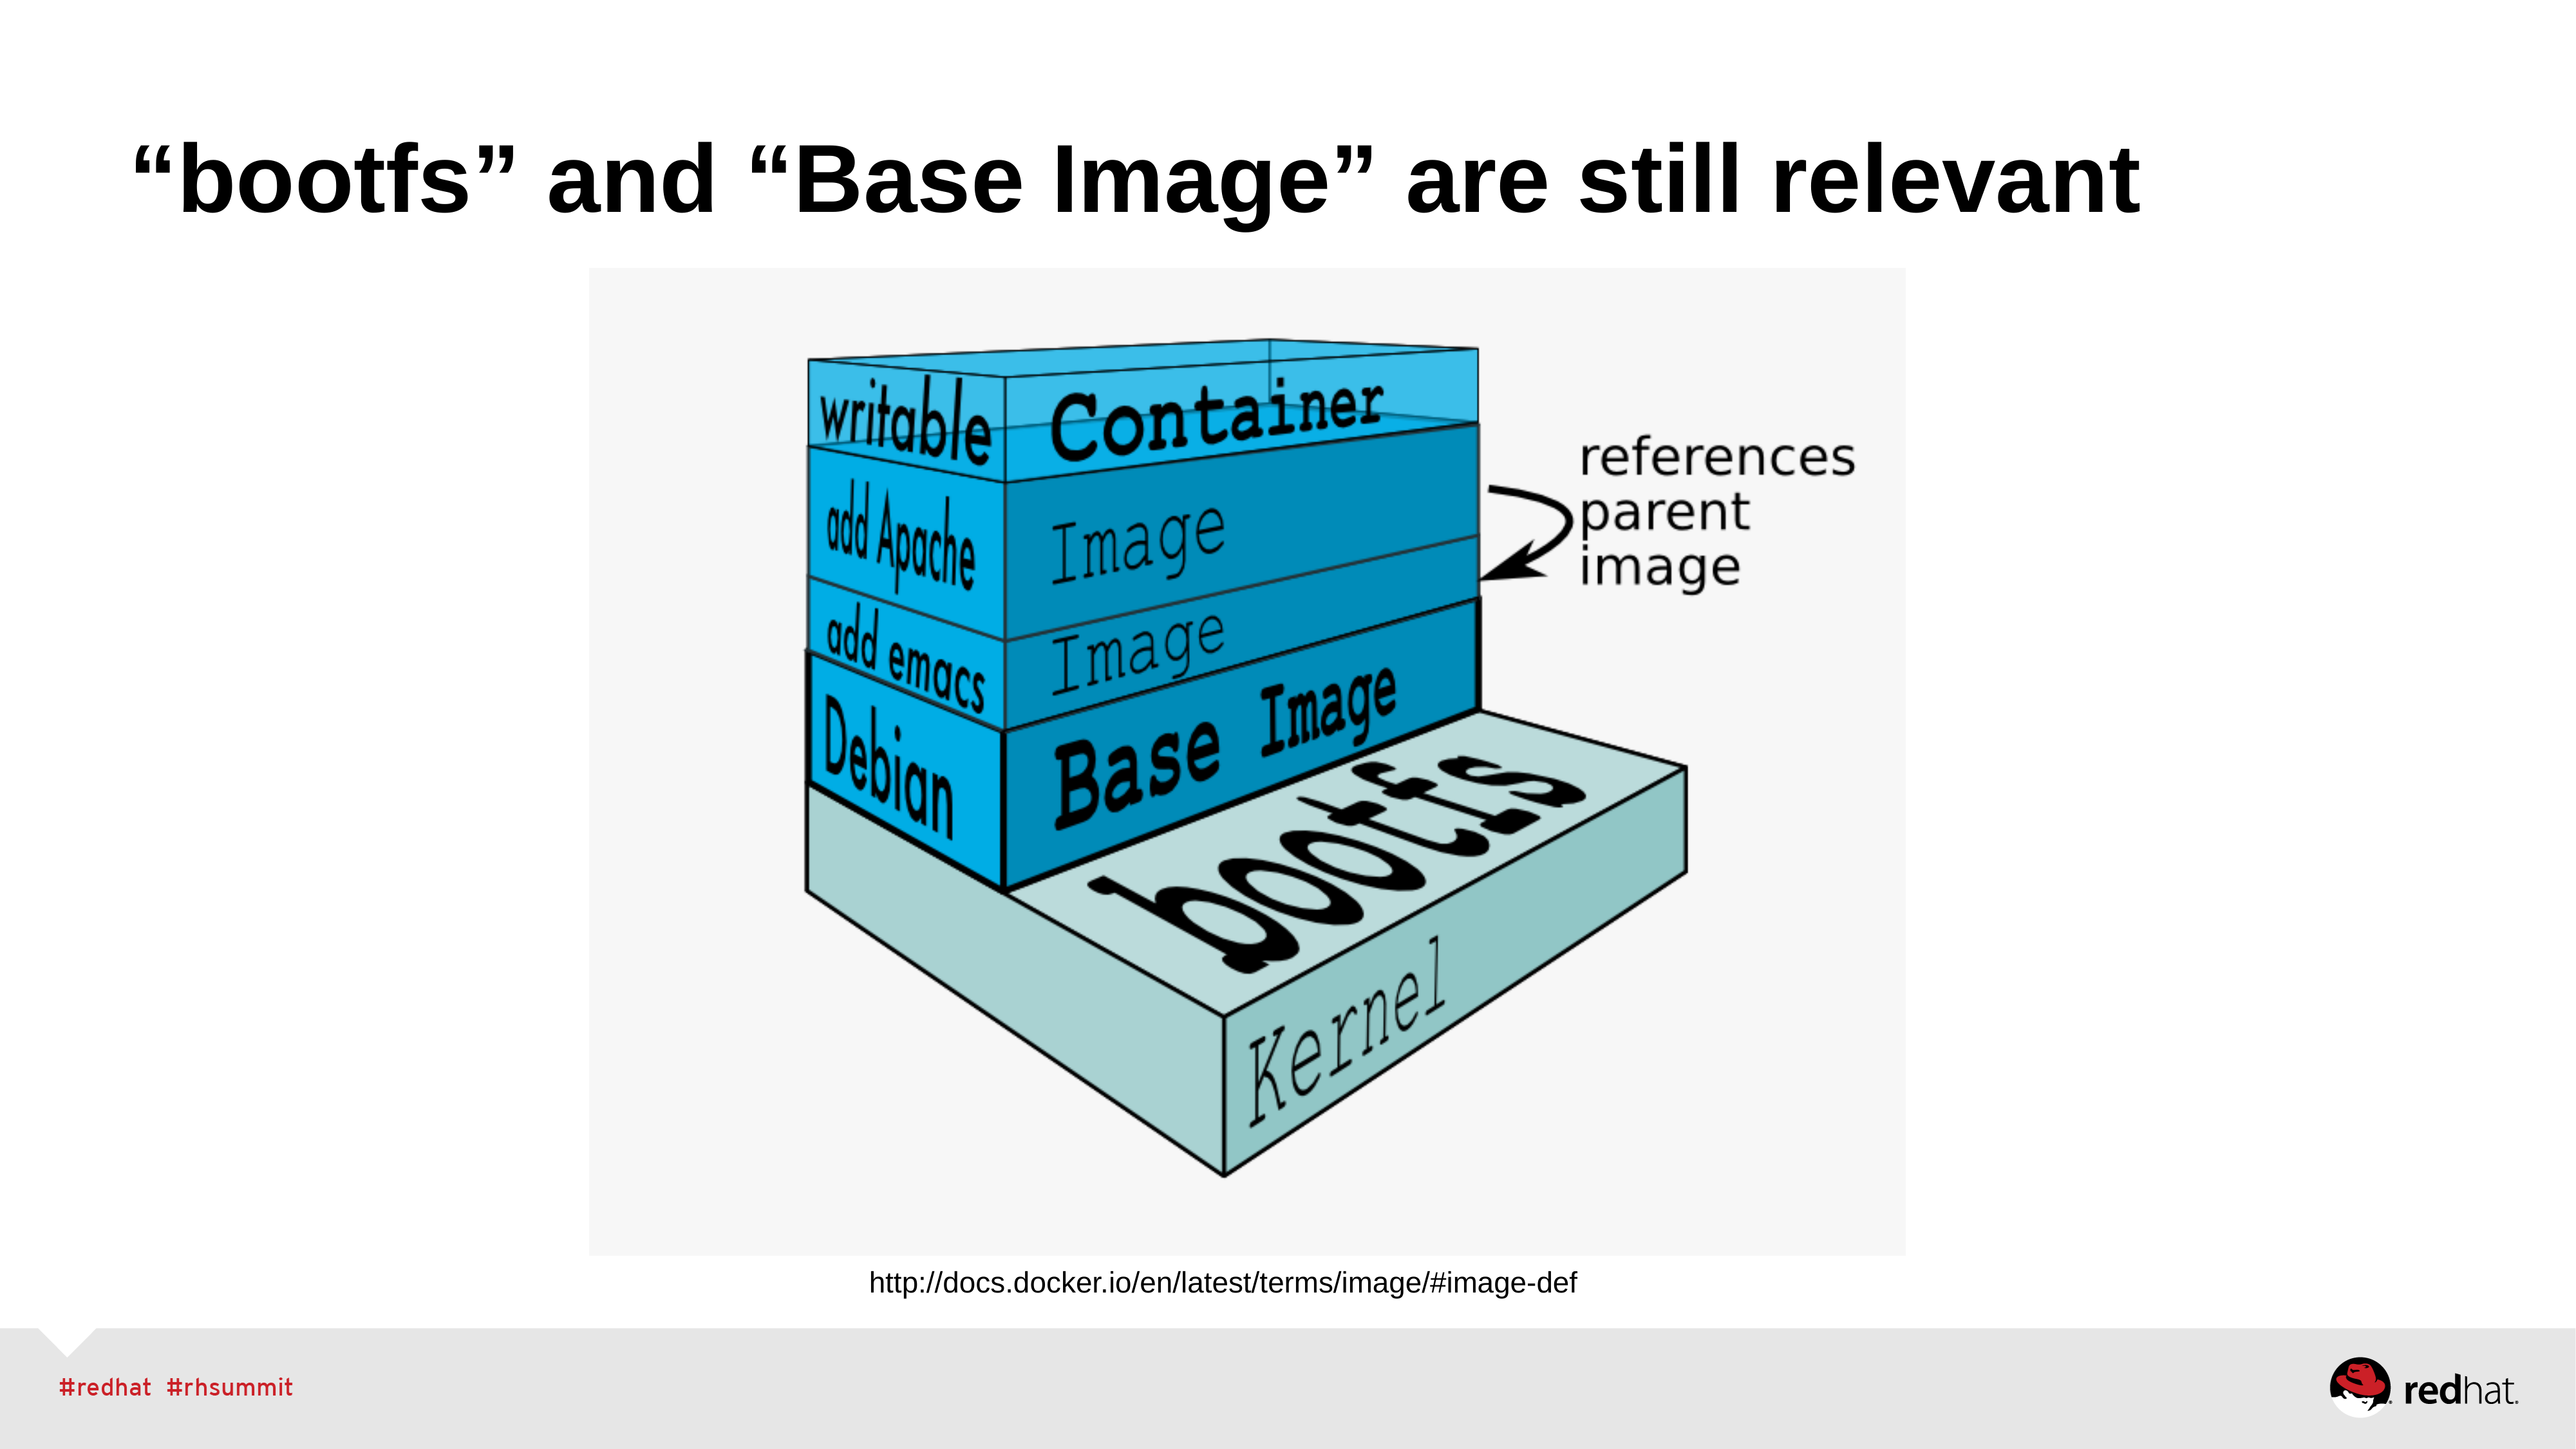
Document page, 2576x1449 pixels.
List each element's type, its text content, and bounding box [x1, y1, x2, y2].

text_box http://docs.docker.io/en/latest/terms/image/#image-def [860, 1261, 1950, 1305]
picture [0, 0, 2576, 1449]
title “bootfs” and “Base Image” are still relevant [129, 57, 2447, 300]
